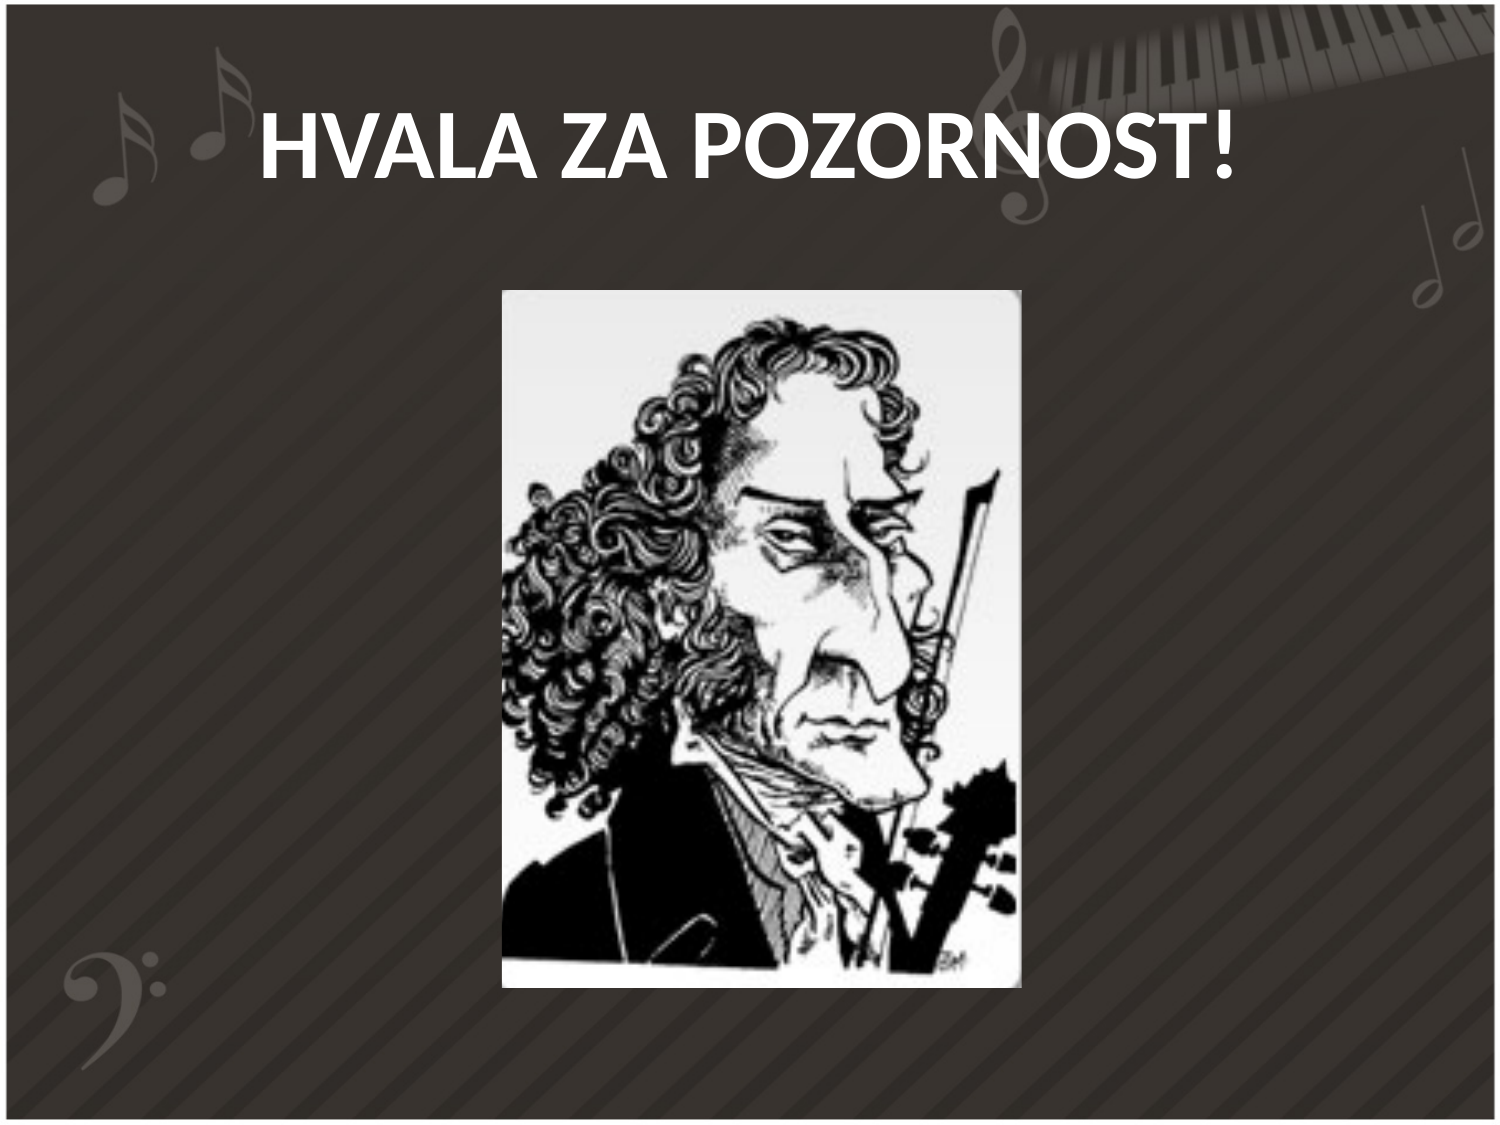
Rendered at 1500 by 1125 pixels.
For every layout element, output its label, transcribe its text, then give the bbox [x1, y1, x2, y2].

title HVALA ZA POZORNOST! [75, 45, 1425, 233]
picture [0, 0, 1500, 1125]
